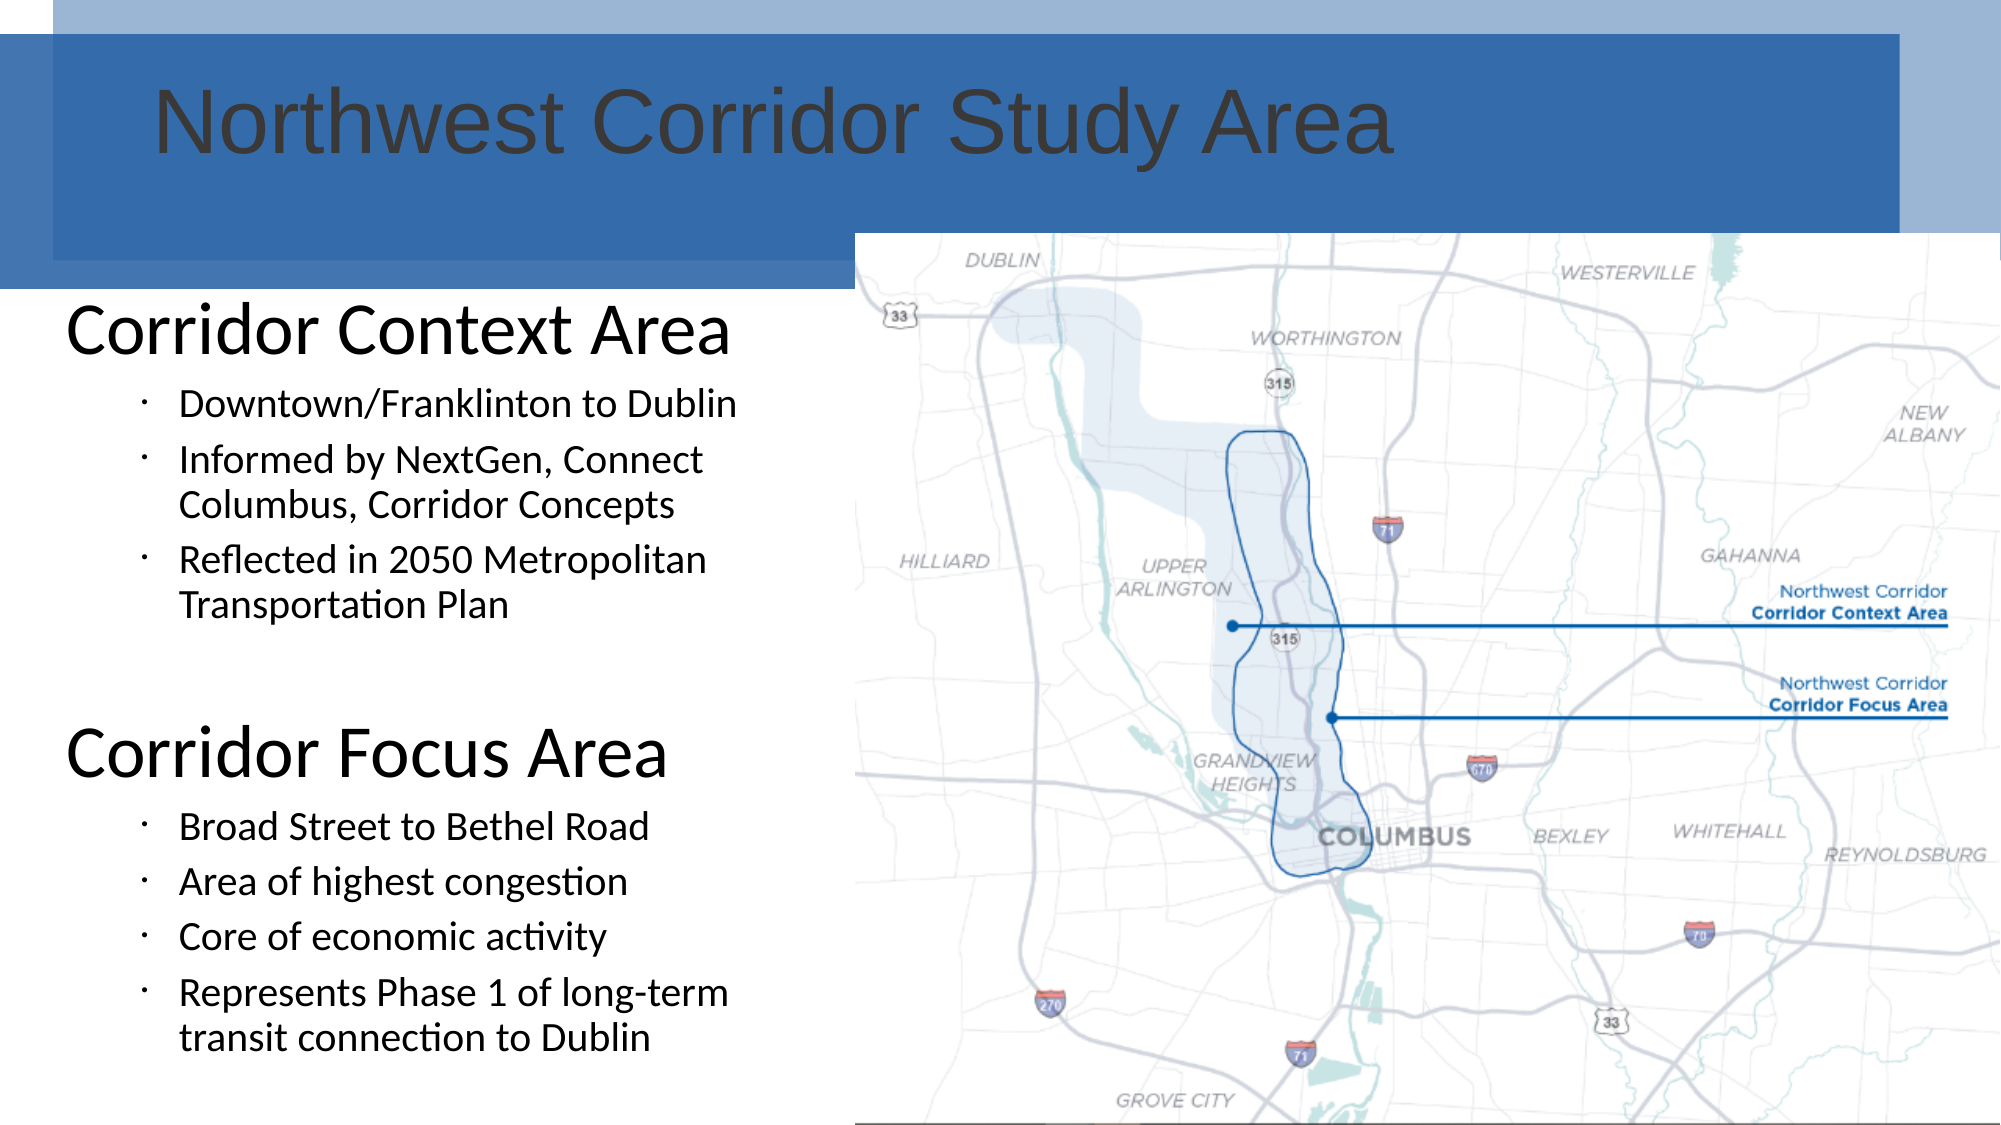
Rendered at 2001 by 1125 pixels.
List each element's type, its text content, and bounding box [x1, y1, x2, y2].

title Northwest Corridor Study Area [137, 66, 1863, 282]
picture [855, 233, 2000, 1125]
text_box Corridor Context Area Downtown/Franklinton to Dublin Informed by NextGen, Connect Columbus, Corridor Concepts Reflected in 2050 Metropolitan Transportation Plan Corridor Focus Area Broad Street to Bethel Road Area of highest congestion Core of economic activity Represents Phase 1 of long-term transit connection to Dublin [51, 282, 855, 1125]
